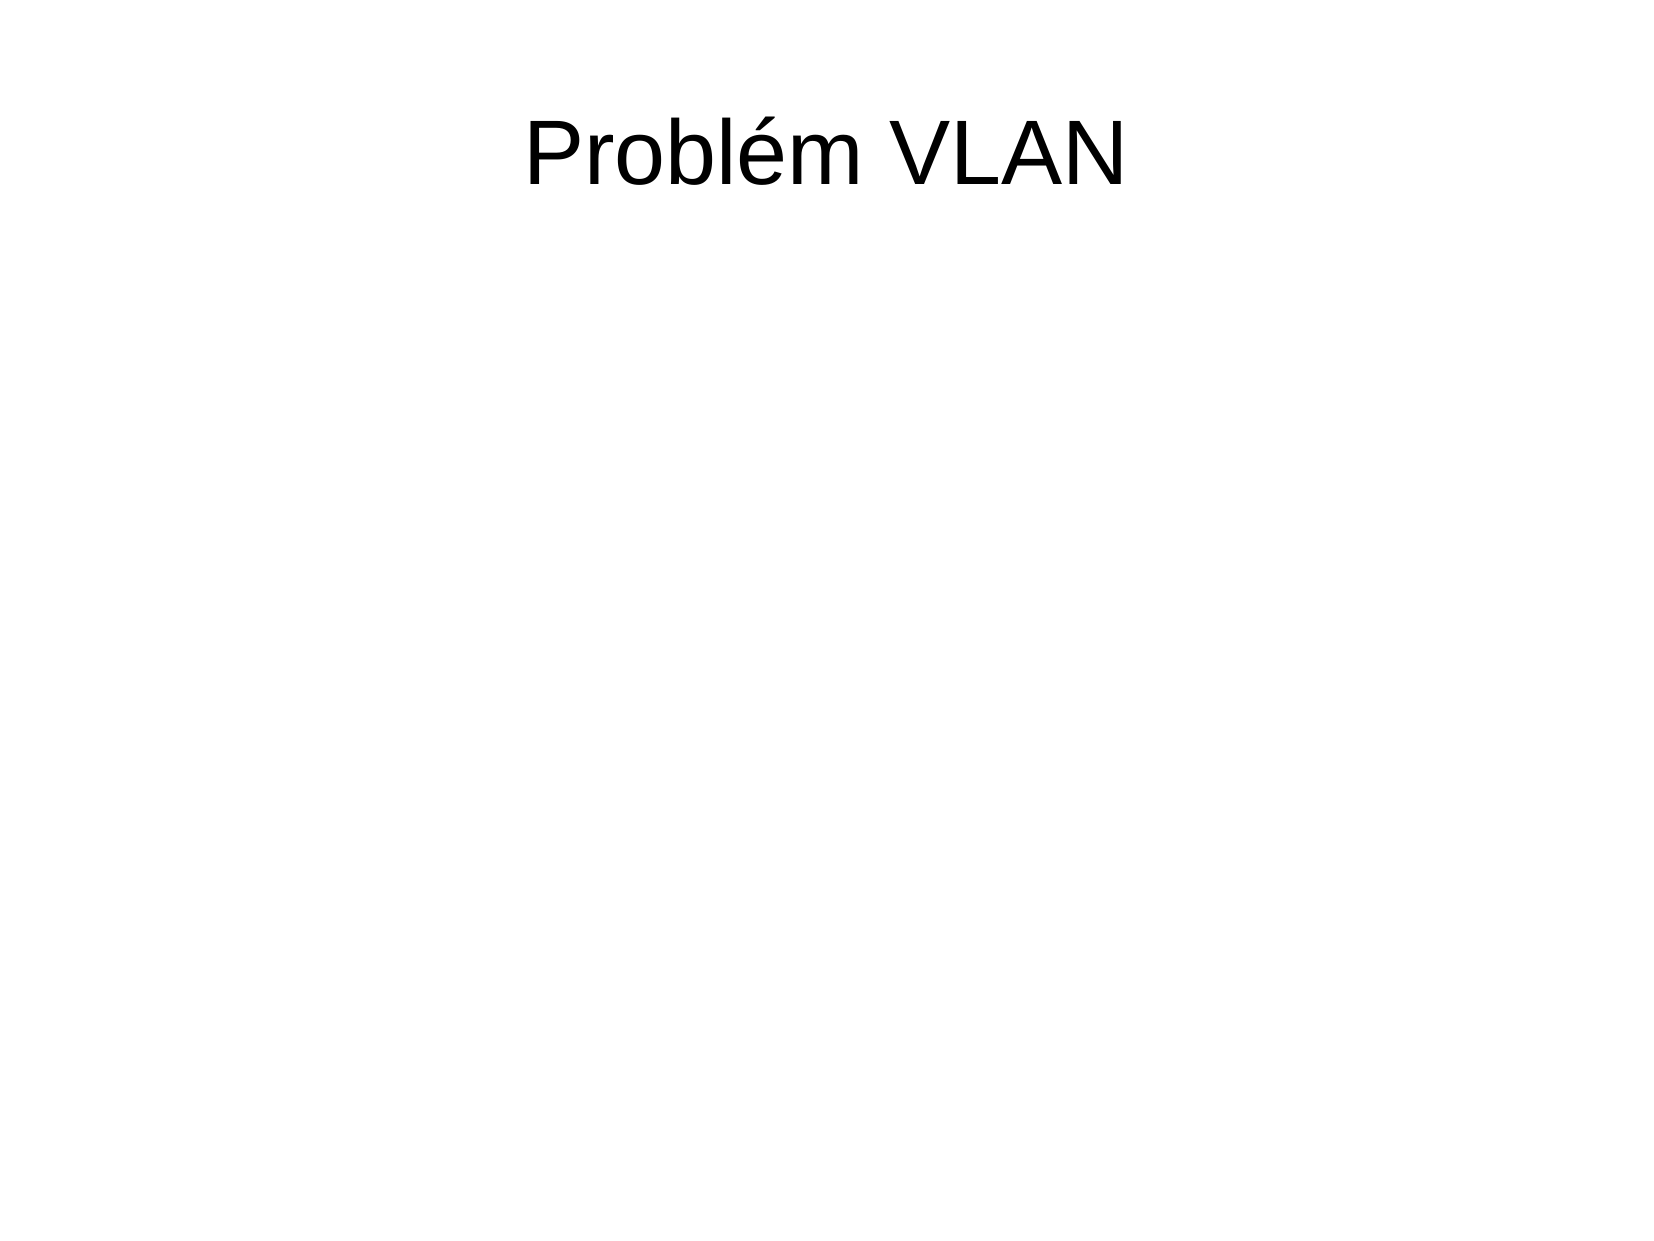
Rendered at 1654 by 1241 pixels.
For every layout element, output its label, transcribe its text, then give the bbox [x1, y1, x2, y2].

title Problém VLAN [82, 49, 1571, 257]
